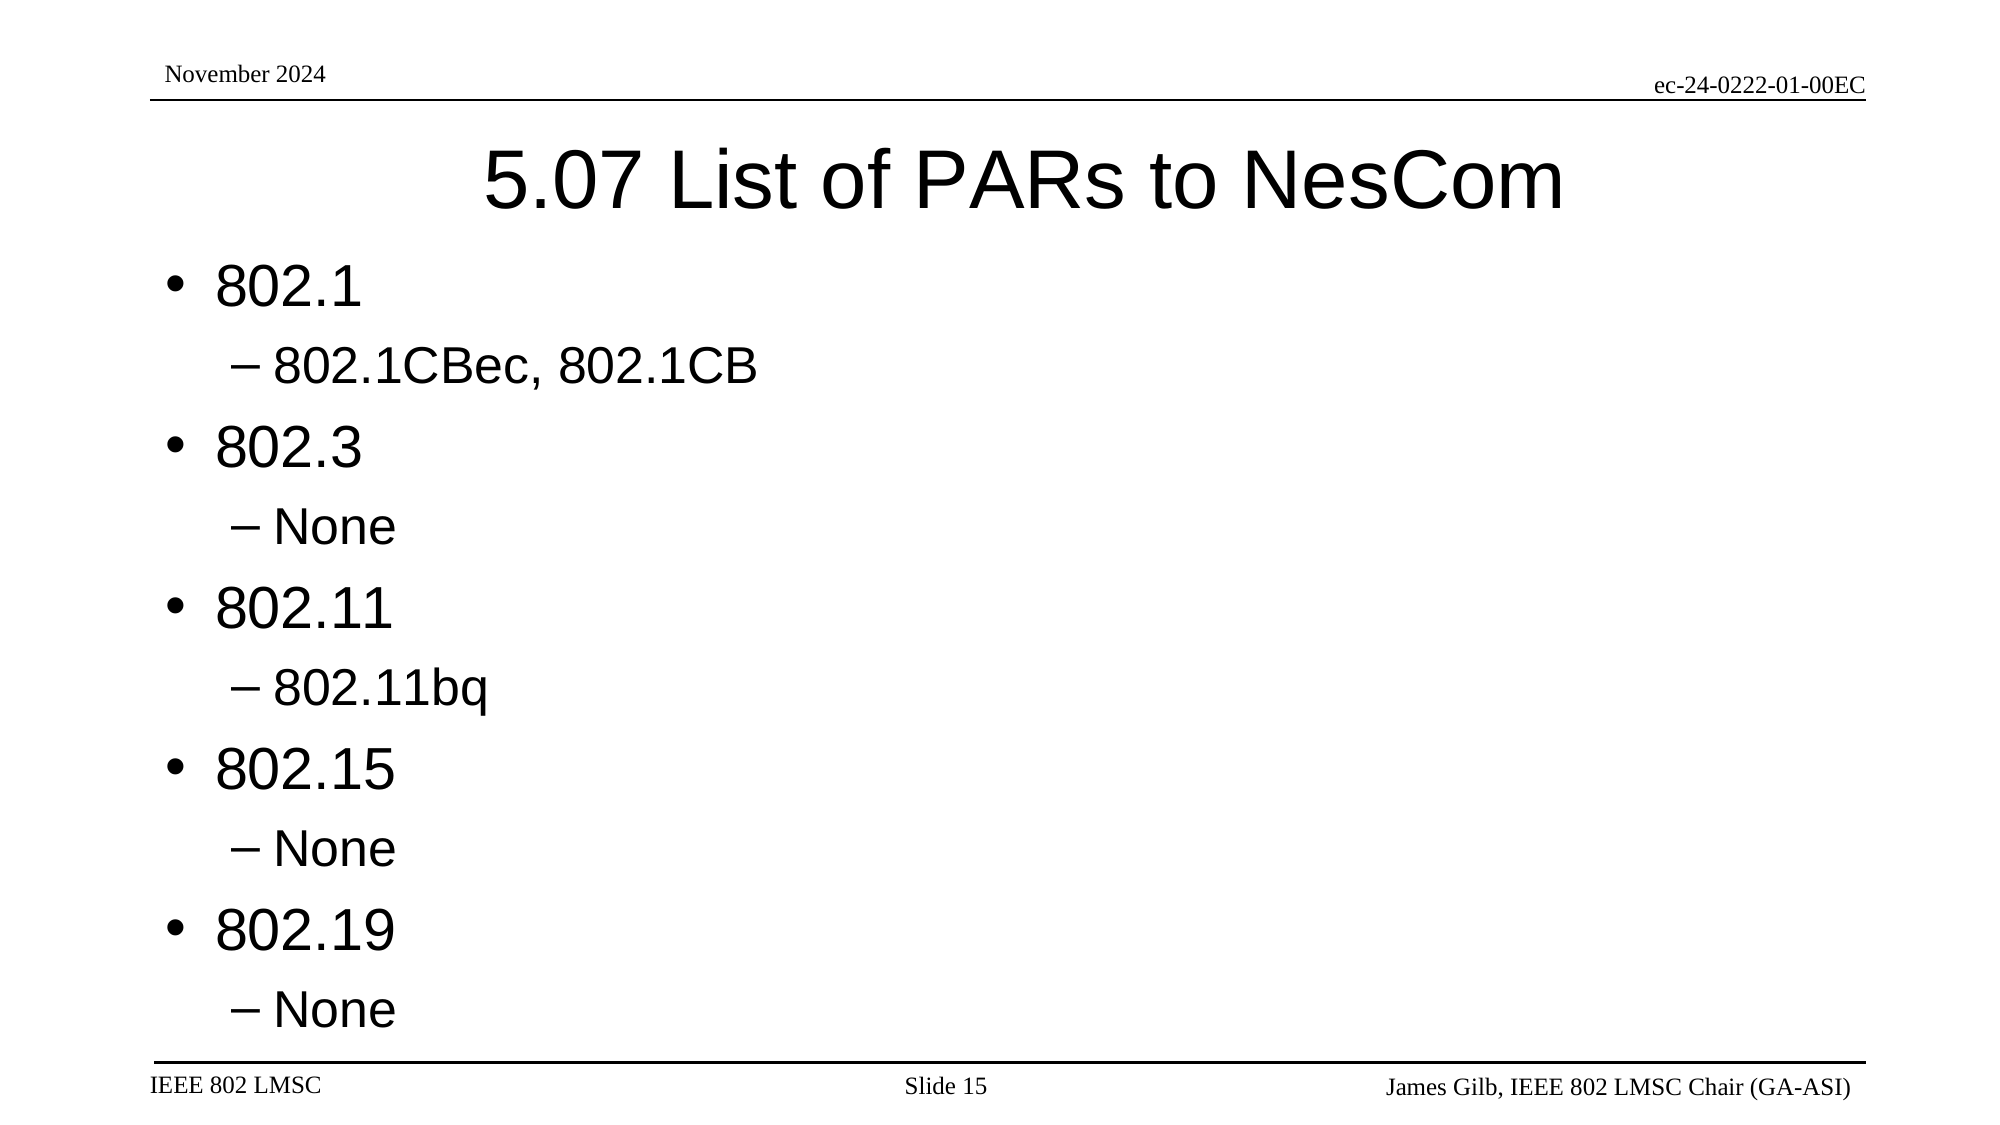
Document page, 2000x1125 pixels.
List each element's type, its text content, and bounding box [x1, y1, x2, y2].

list 802.1 802.1CBec, 802.1CB 802.3 None 802.11 802.11bq 802.15 None 802.19 None [149, 239, 1900, 1051]
title 5.07 List of PARs to NesCom [150, 112, 1900, 238]
